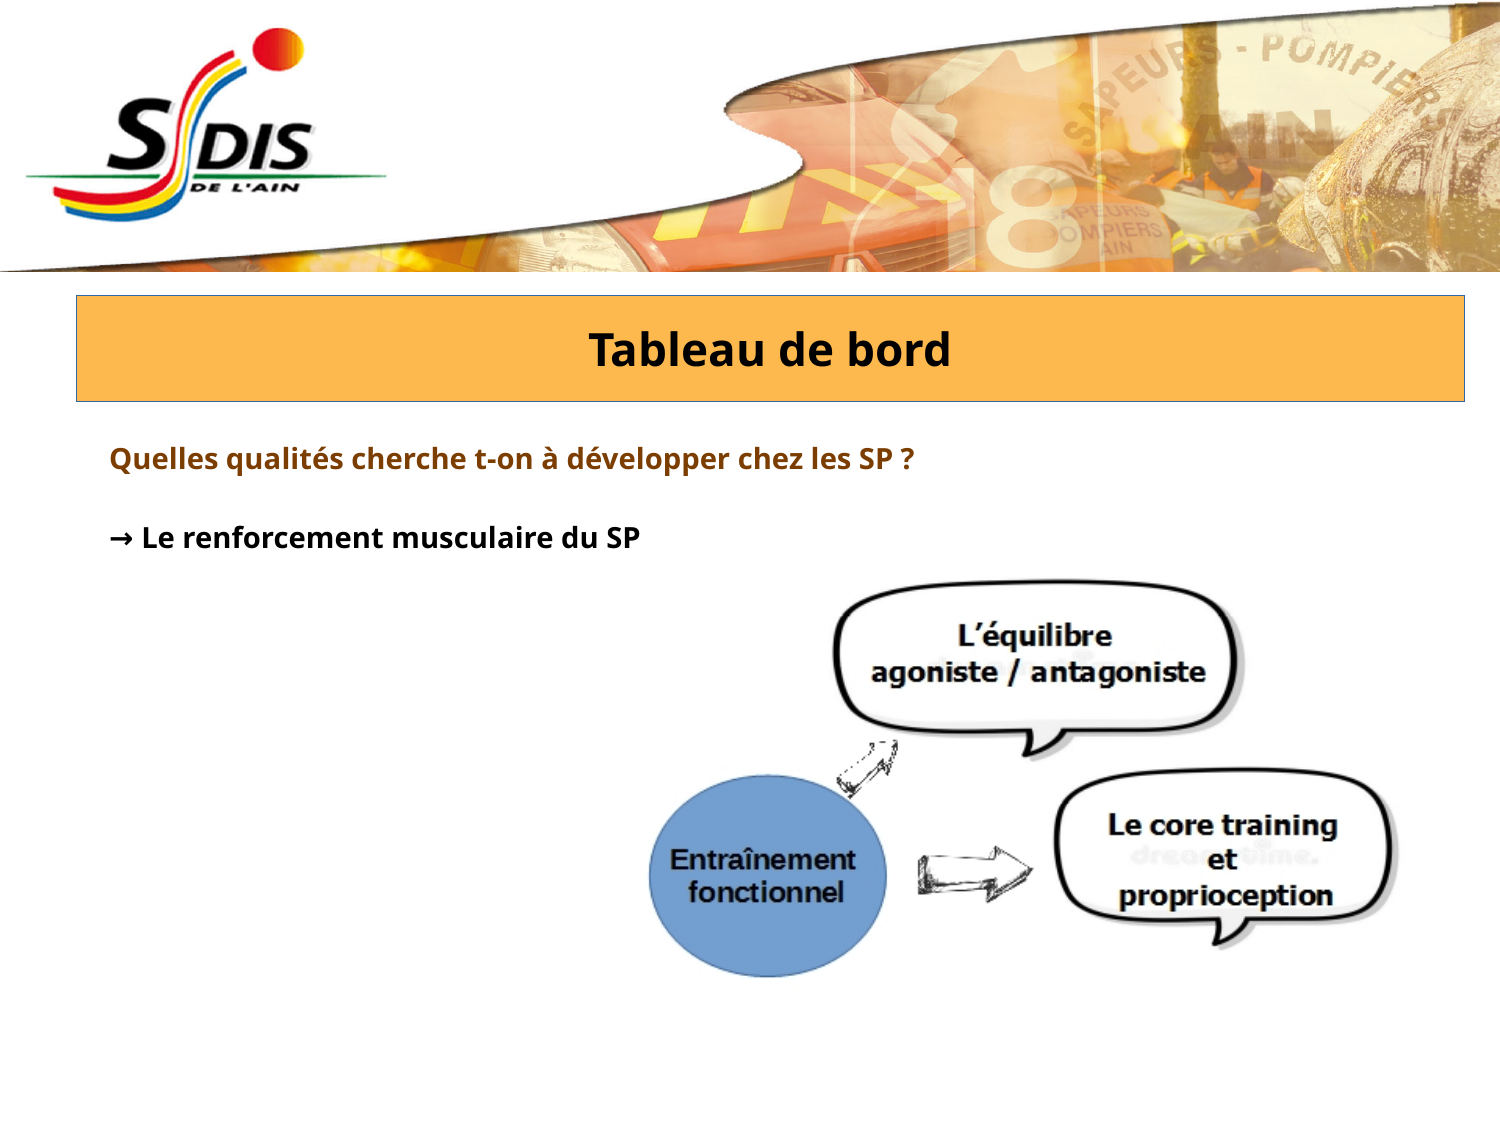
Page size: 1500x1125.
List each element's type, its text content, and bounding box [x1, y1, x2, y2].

picture [0, 567, 1498, 1114]
picture [0, 0, 1500, 272]
text_box Quelles qualités cherche t-on à développer chez les SP ? → Le renforcement musculaire du SP [59, 430, 1465, 567]
text_box Tableau de bord [76, 295, 1465, 402]
